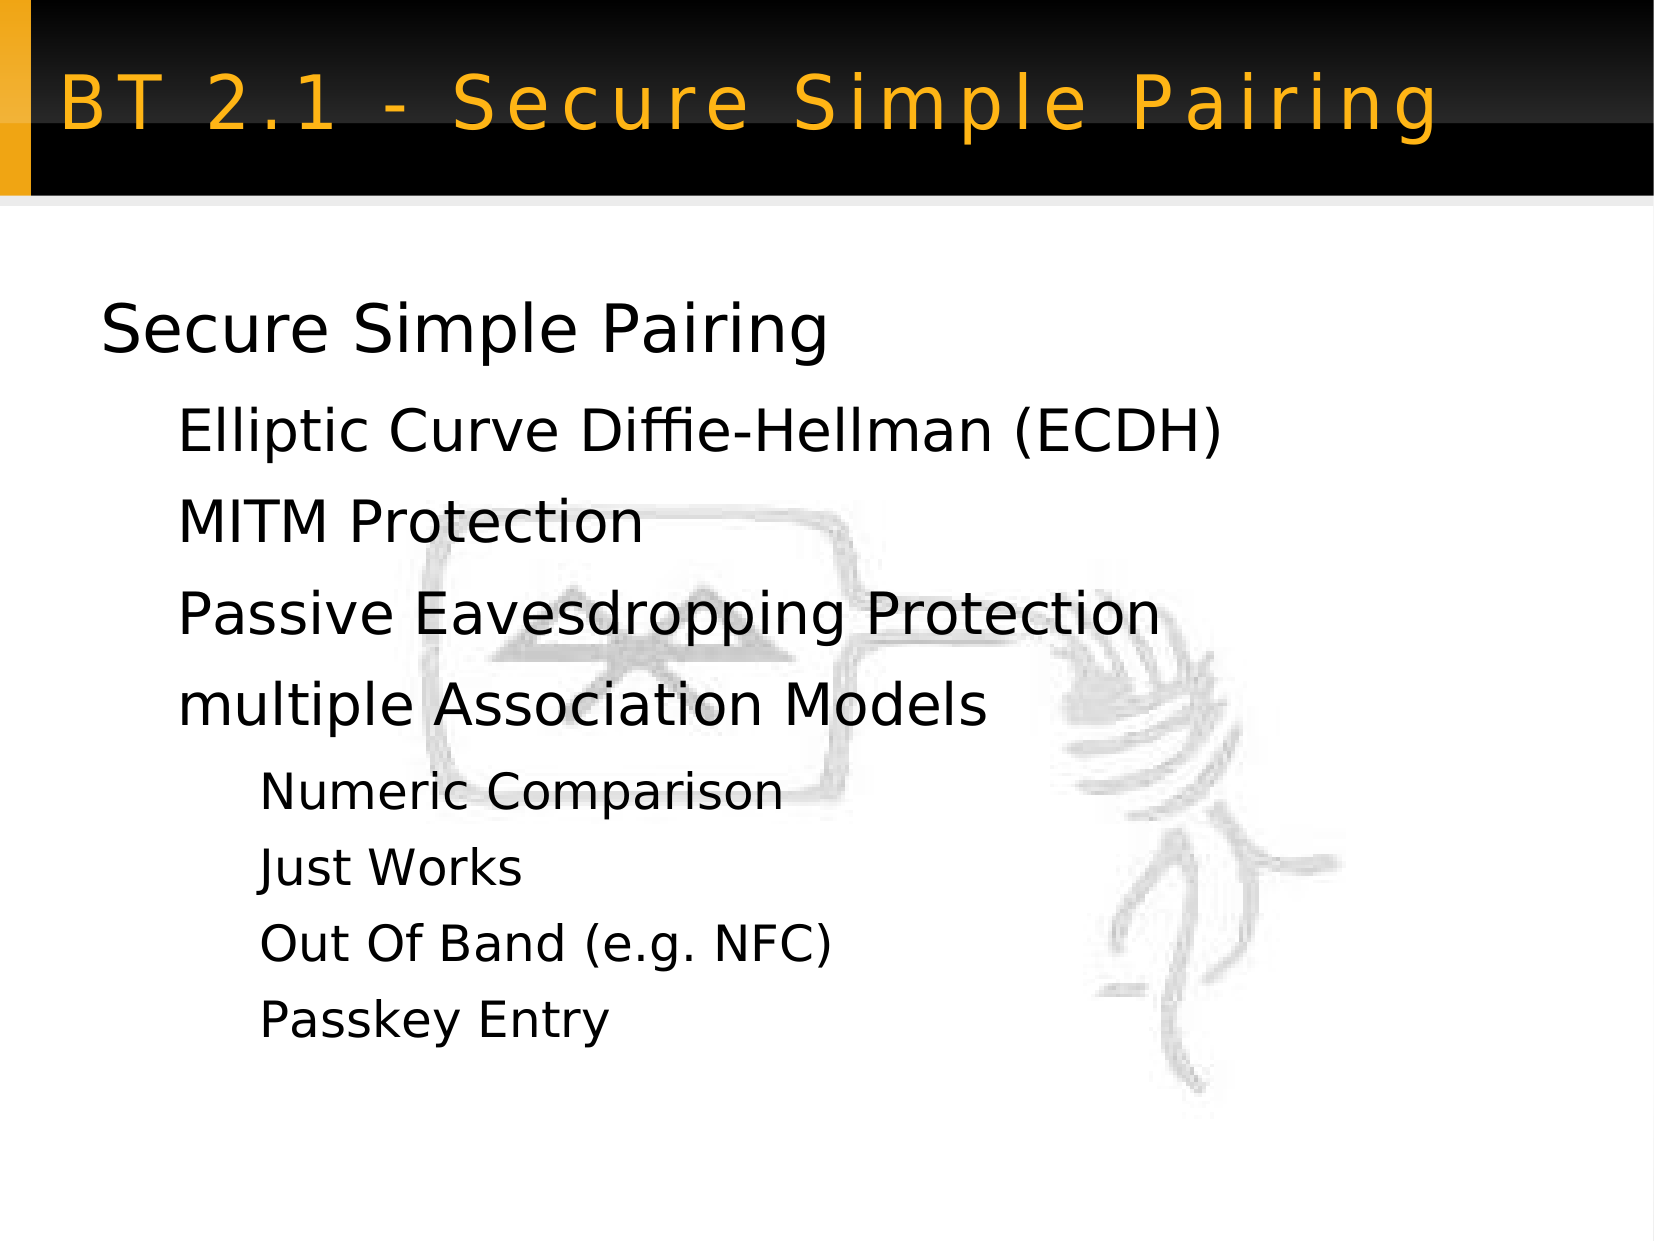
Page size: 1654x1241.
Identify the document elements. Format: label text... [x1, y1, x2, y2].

picture [0, 0, 1654, 1241]
list Secure Simple Pairing Elliptic Curve Diffie-Hellman (ECDH) MITM Protection Passive Eavesdropping Protection multiple Association Models Numeric Comparison Just Works Out Of Band (e.g. NFC) Passkey Entry [82, 290, 1571, 1094]
title BT 2.1 - Secure Simple Pairing [59, 29, 1595, 178]
